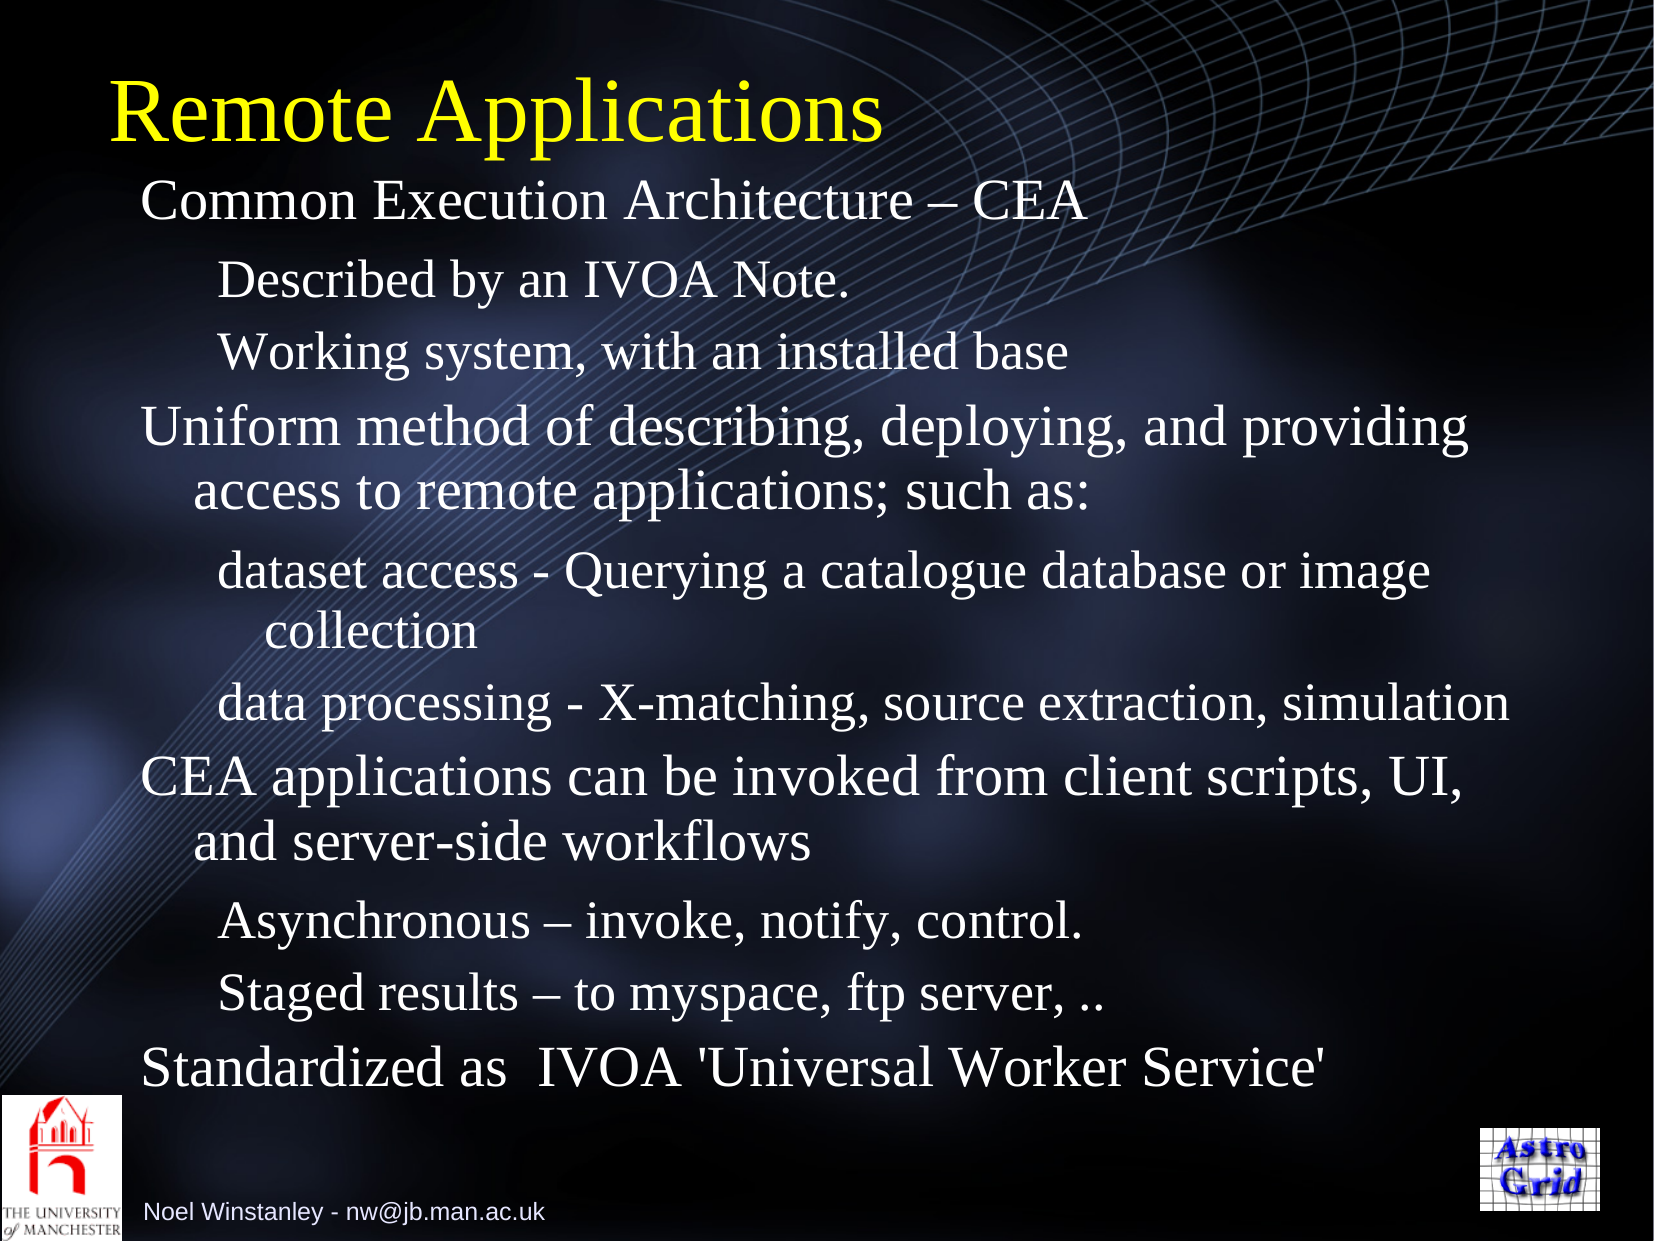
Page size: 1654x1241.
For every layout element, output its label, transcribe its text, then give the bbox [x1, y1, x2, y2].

list Common Execution Architecture – CEA Described by an IVOA Note. Working system, with an installed base Uniform method of describing, deploying, and providing access to remote applications; such as: dataset access - Querying a catalogue database or image collection data processing - X-matching, source extraction, simulation CEA applications can be invoked from client scripts, UI, and server-side workflows Asynchronous – invoke, notify, control. Staged results – to myspace, ftp server, .. Standardized as IVOA 'Universal Worker Service' [123, 167, 1535, 1166]
title Remote Applications [108, 26, 1534, 196]
picture [0, 0, 1654, 1241]
